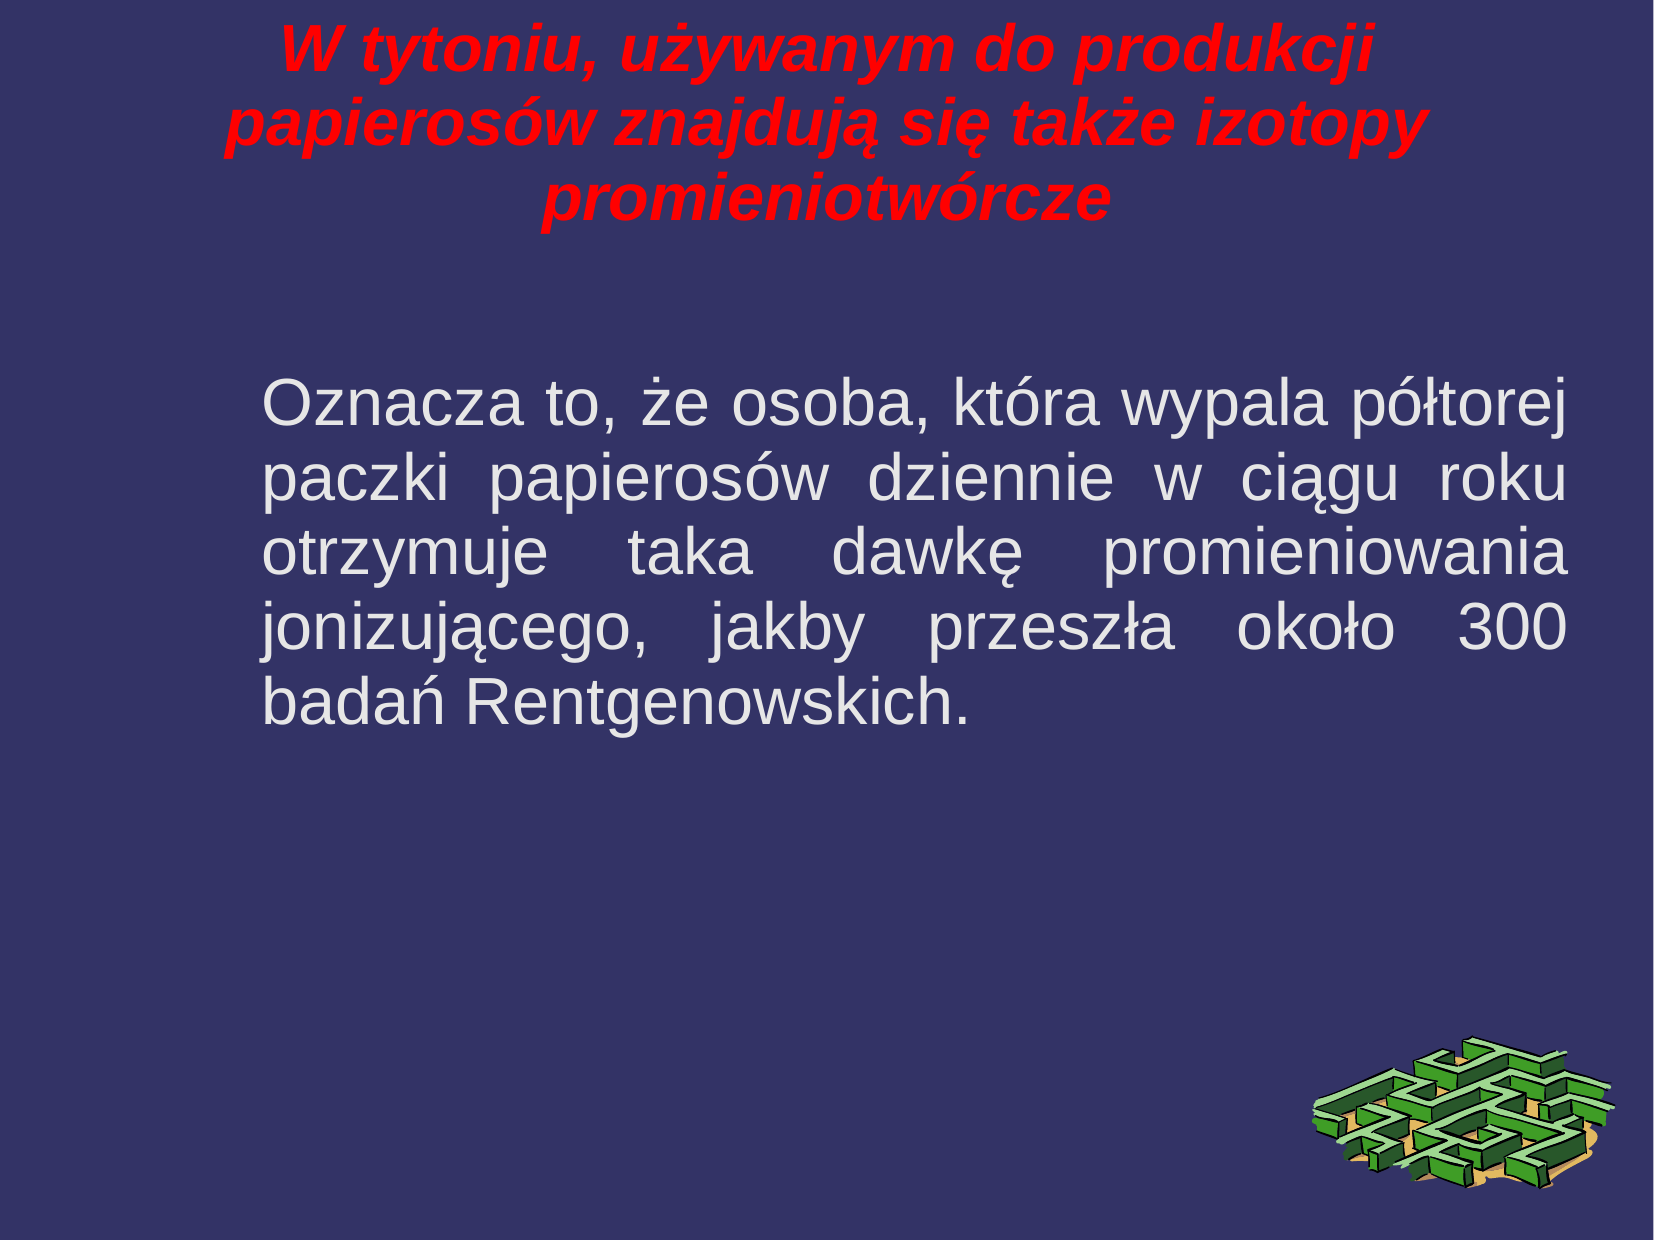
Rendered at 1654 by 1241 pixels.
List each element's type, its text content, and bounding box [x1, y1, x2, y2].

title W tytoniu, używanym do produkcji papierosów znajdują się także izotopy promieniotwórcze [121, 10, 1534, 235]
list Oznacza to, że osoba, która wypala półtorej paczki papierosów dziennie w ciągu roku otrzymuje taka dawkę promieniowania jonizującego, jakby przeszła około 300 badań Rentgenowskich. [178, 364, 1570, 1147]
